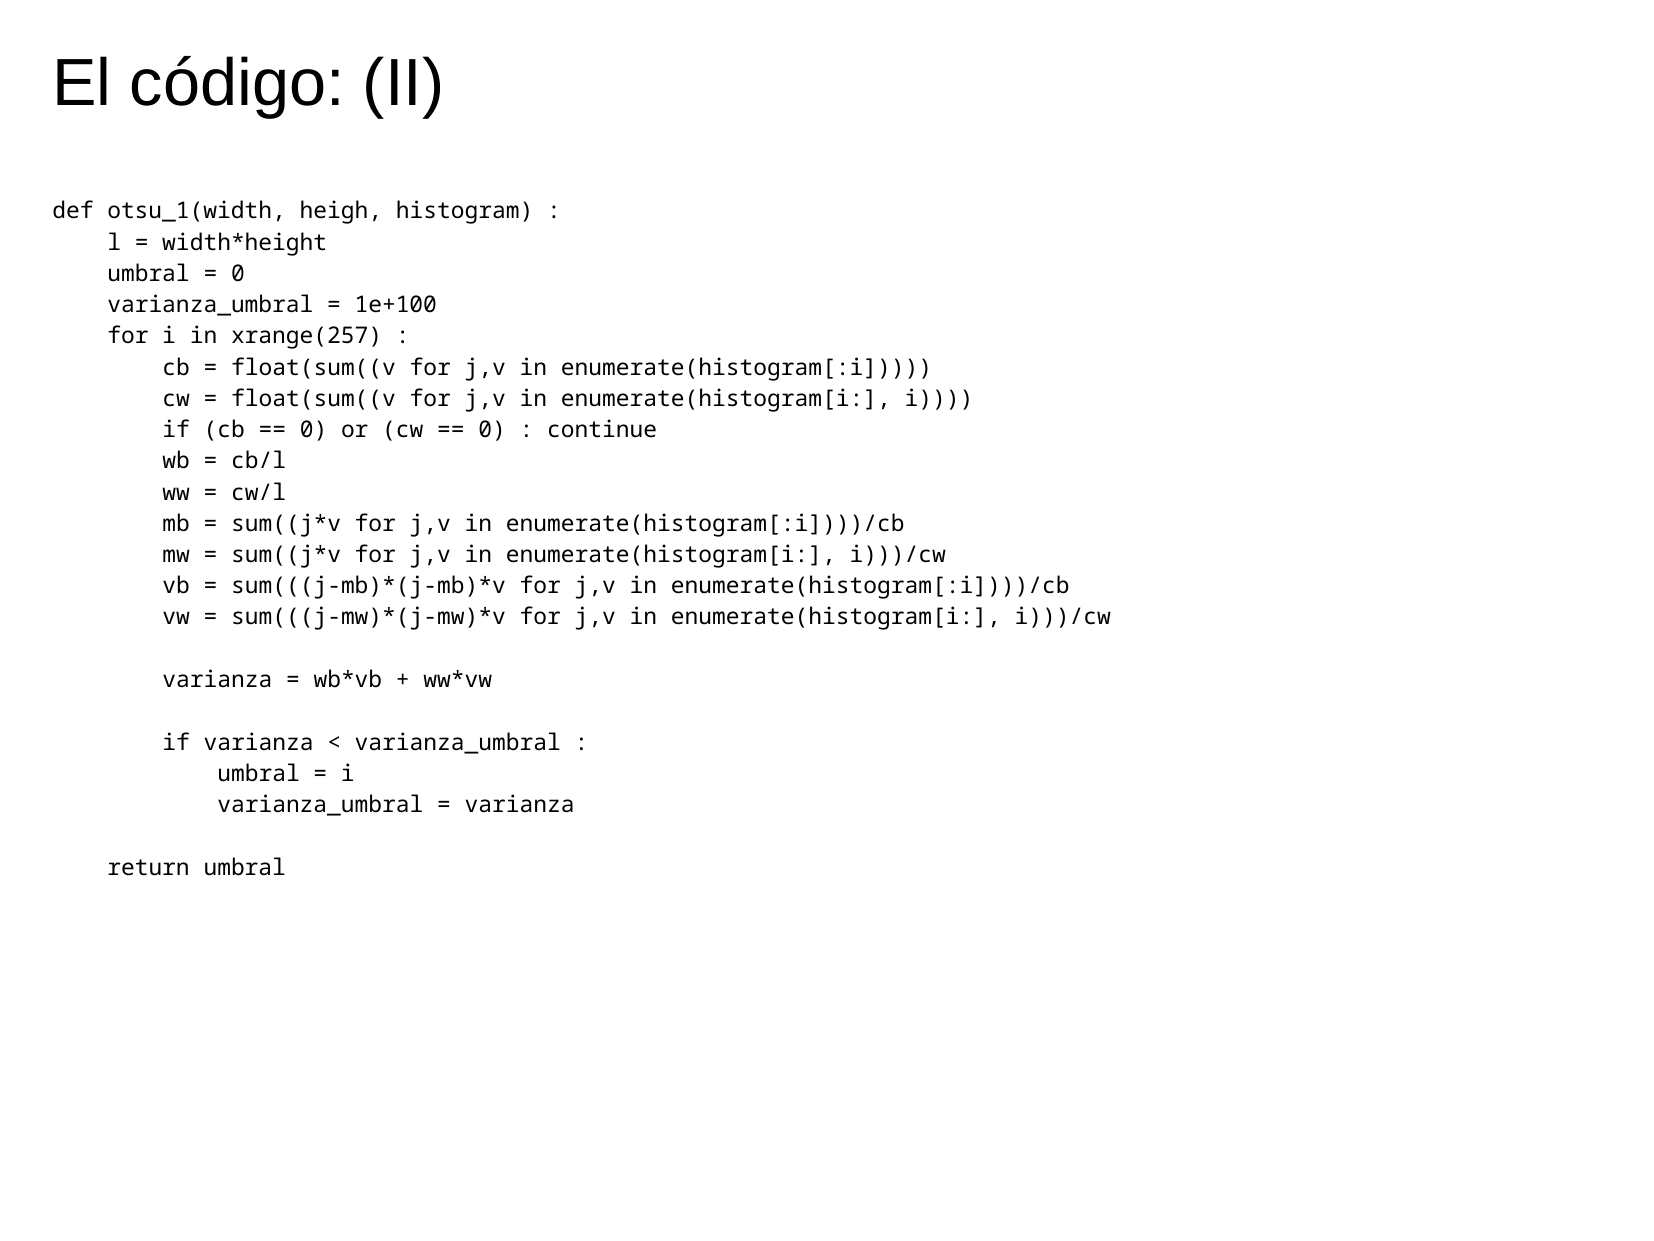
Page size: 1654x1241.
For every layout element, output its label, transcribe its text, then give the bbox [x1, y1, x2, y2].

text_box El código: (II) def otsu_1(width, heigh, histogram) : l = width*height umbral = 0 varianza_umbral = 1e+100 for i in xrange(257) : cb = float(sum((v for j,v in enumerate(histogram[:i])))) cw = float(sum((v for j,v in enumerate(histogram[i:], i)))) if (cb == 0) or (cw == 0) : continue wb = cb/l ww = cw/l mb = sum((j*v for j,v in enumerate(histogram[:i])))/cb mw = sum((j*v for j,v in enumerate(histogram[i:], i)))/cw vb = sum(((j-mb)*(j-mb)*v for j,v in enumerate(histogram[:i])))/cb vw = sum(((j-mw)*(j-mw)*v for j,v in enumerate(histogram[i:], i)))/cw varianza = wb*vb + ww*vw if varianza < varianza_umbral : umbral = i varianza_umbral = varianza return umbral [37, 37, 1613, 843]
